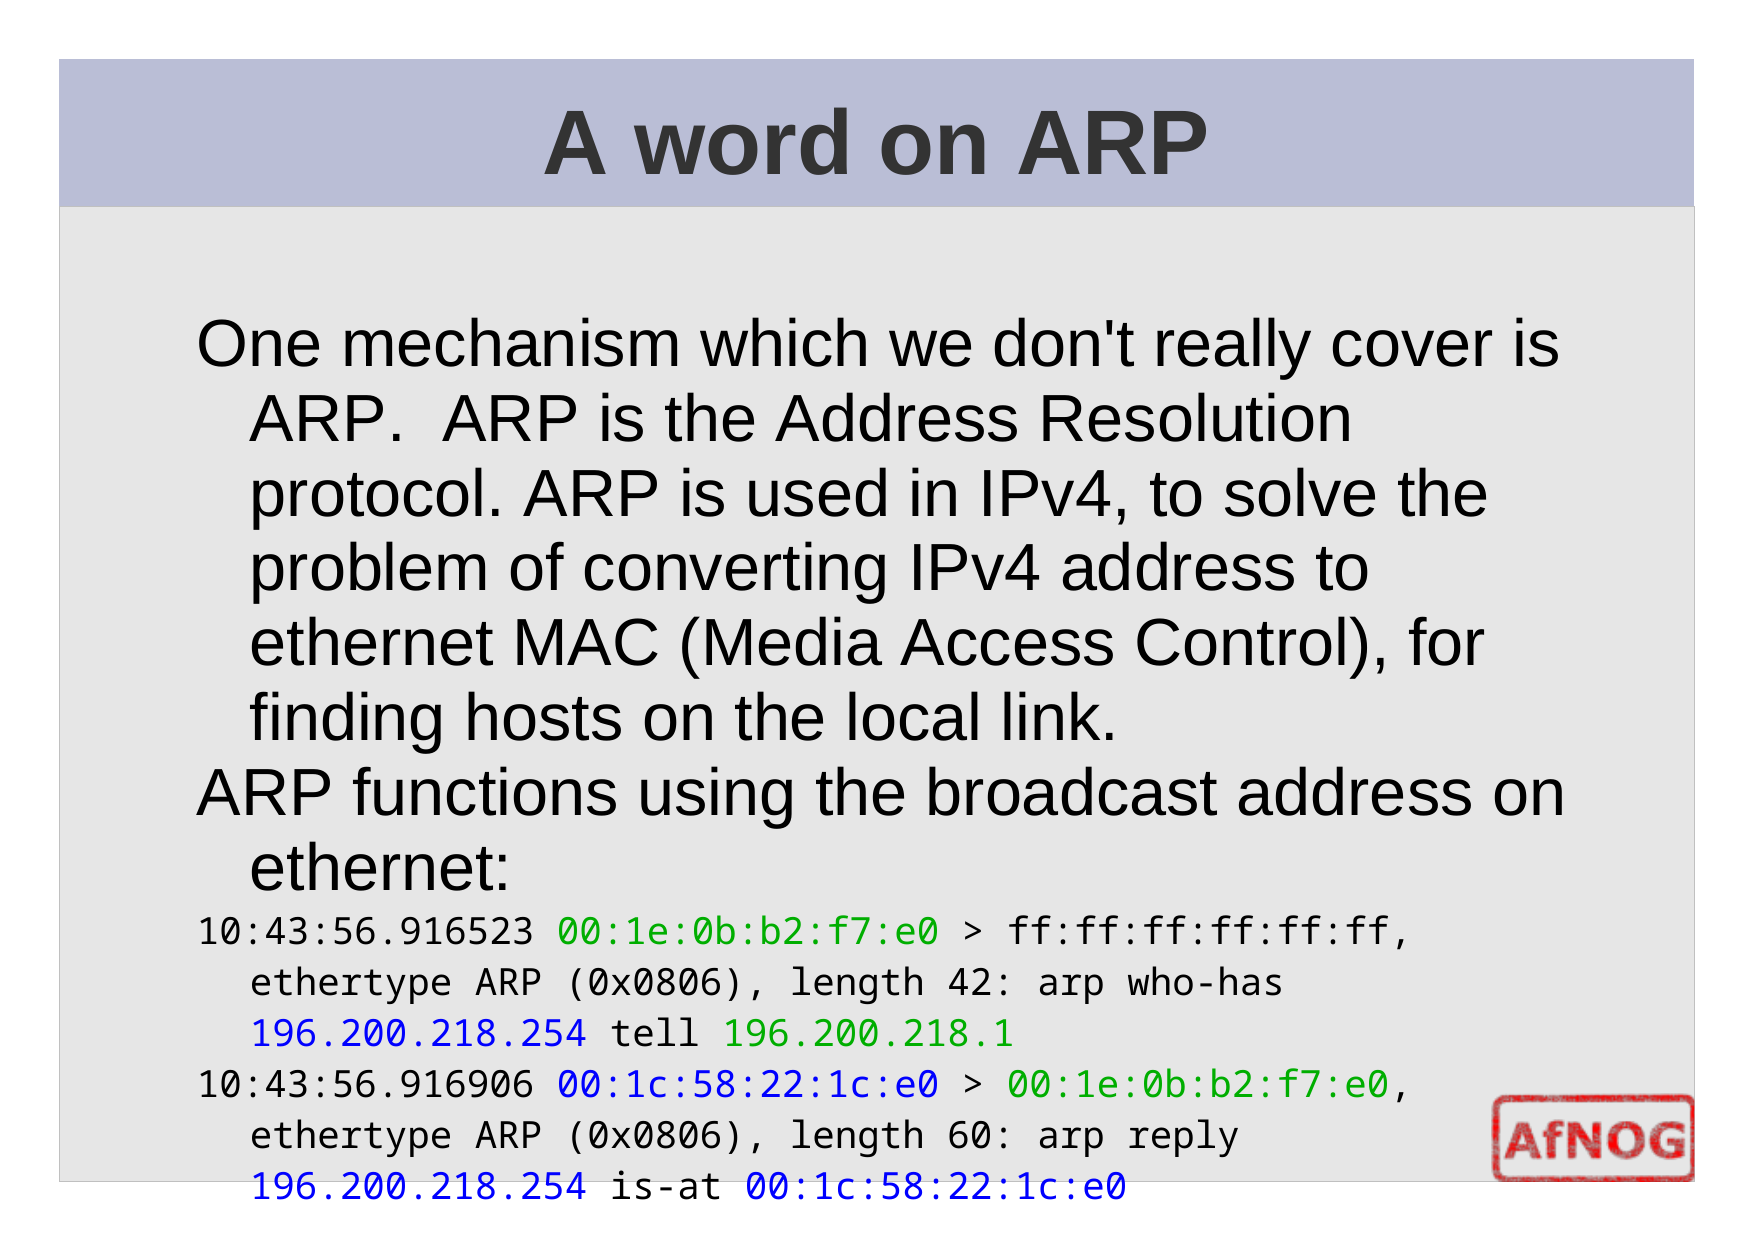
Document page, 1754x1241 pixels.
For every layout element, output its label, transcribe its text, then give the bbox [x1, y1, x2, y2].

picture [1490, 1092, 1695, 1182]
title A word on ARP [59, 48, 1695, 237]
list One mechanism which we don't really cover is ARP. ARP is the Address Resolution protocol. ARP is used in IPv4, to solve the problem of converting IPv4 address to ethernet MAC (Media Access Control), for finding hosts on the local link. ARP functions using the broadcast address on ethernet: 10:43:56.916523 00:1e:0b:b2:f7:e0 > ff:ff:ff:ff:ff:ff, ethertype ARP (0x0806), length 42: arp who-has 196.200.218.254 tell 196.200.218.1 10:43:56.916906 00:1c:58:22:1c:e0 > 00:1e:0b:b2:f7:e0, ethertype ARP (0x0806), length 60: arp reply 196.200.218.254 is-at 00:1c:58:22:1c:e0 [179, 306, 1576, 1181]
